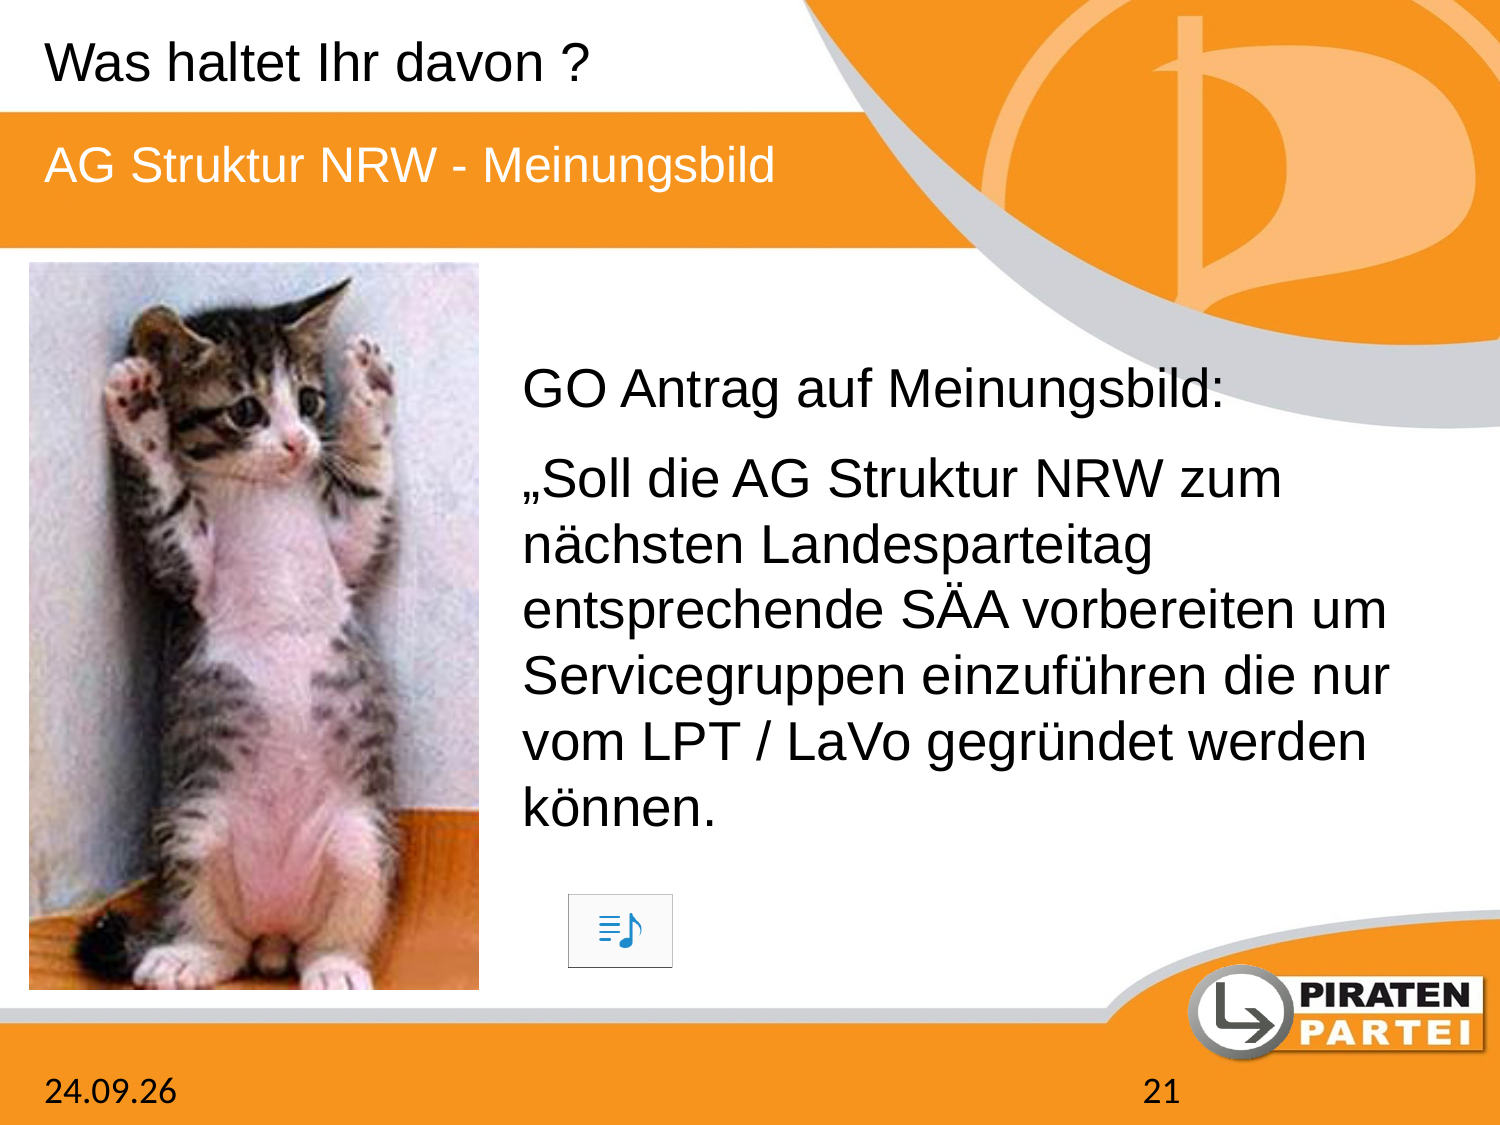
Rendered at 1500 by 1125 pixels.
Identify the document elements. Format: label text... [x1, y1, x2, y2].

slide_number <Nummer> [1128, 1058, 1478, 1103]
text_box [566, 893, 674, 969]
list GO Antrag auf Meinungsbild: „Soll die AG Struktur NRW zum nächsten Landesparteitag entsprechende SÄA vorbereiten um Servicegruppen einzuführen die nur vom LPT / LaVo gegründet werden können. [490, 255, 1471, 851]
slide_number 01.04.14 [29, 1058, 389, 1103]
picture [0, 0, 1500, 1125]
title AG Struktur NRW - Meinungsbild [29, 125, 857, 232]
list Was haltet Ihr davon ? [29, 19, 857, 102]
